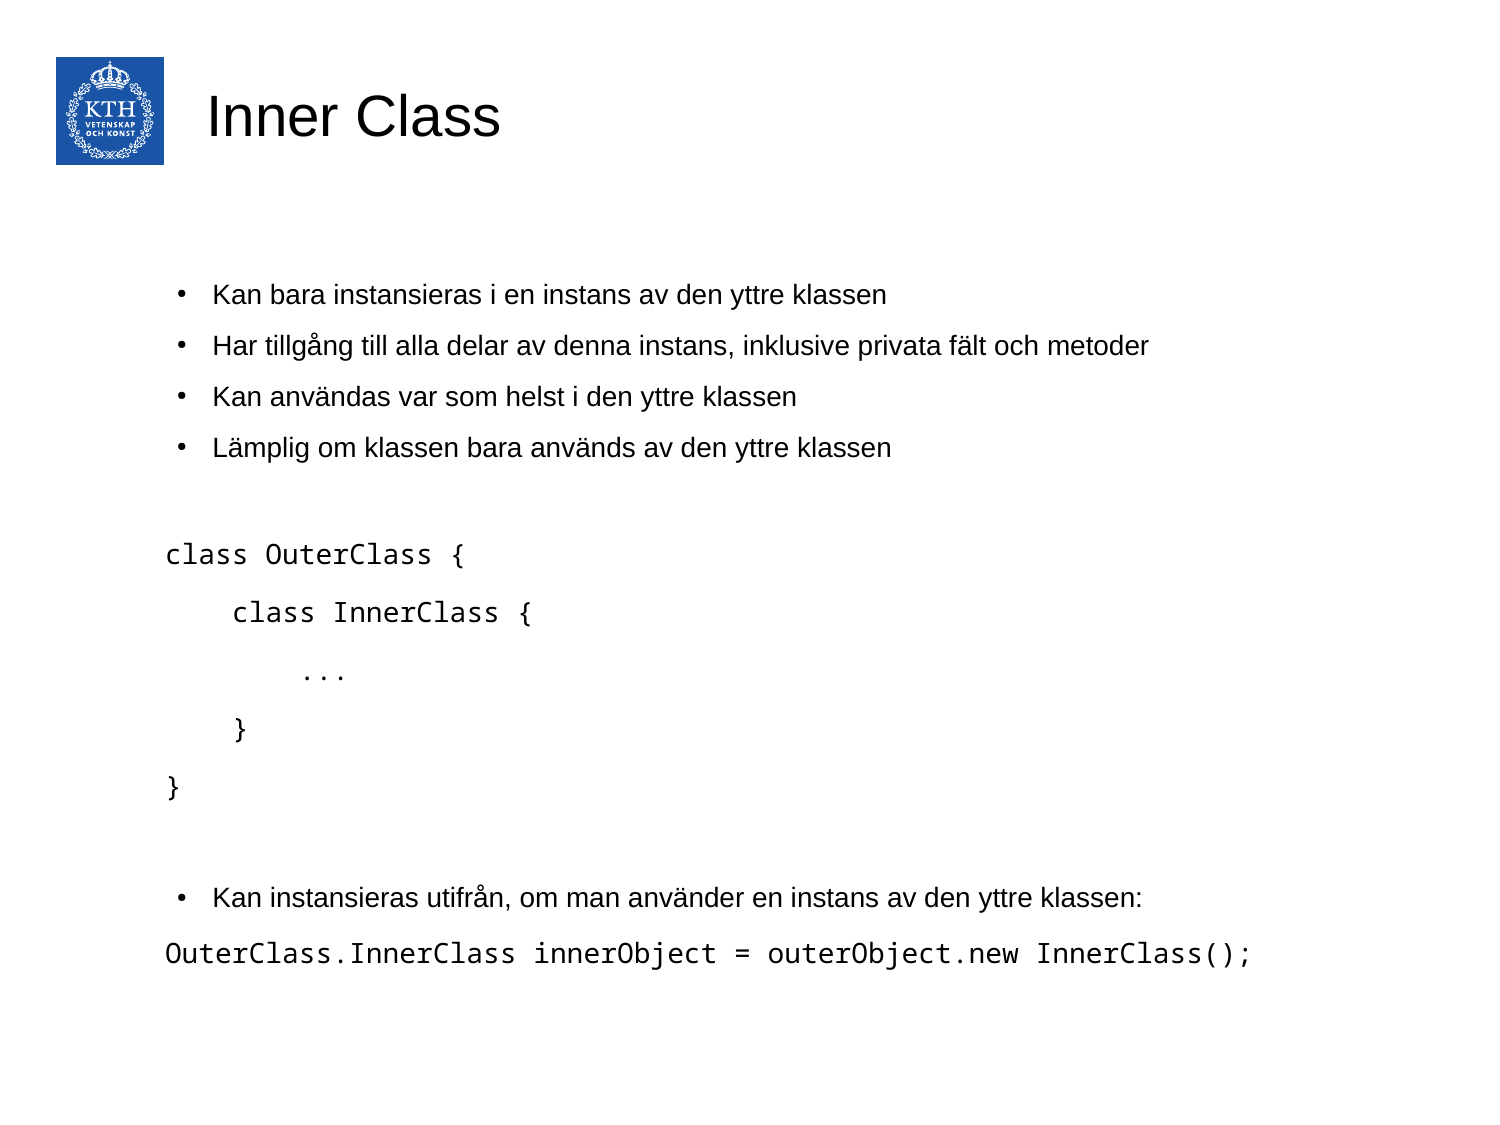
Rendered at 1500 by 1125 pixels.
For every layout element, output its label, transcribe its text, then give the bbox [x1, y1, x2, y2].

list Kan bara instansieras i en instans av den yttre klassen Har tillgång till alla delar av denna instans, inklusive privata fält och metoder Kan användas var som helst i den yttre klassen Lämplig om klassen bara används av den yttre klassen class OuterClass { class InnerClass { ... } } Kan instansieras utifrån, om man använder en instans av den yttre klassen: OuterClass.InnerClass innerObject = outerObject.new InnerClass(); [165, 278, 1381, 976]
title Inner Class [206, 61, 1345, 171]
